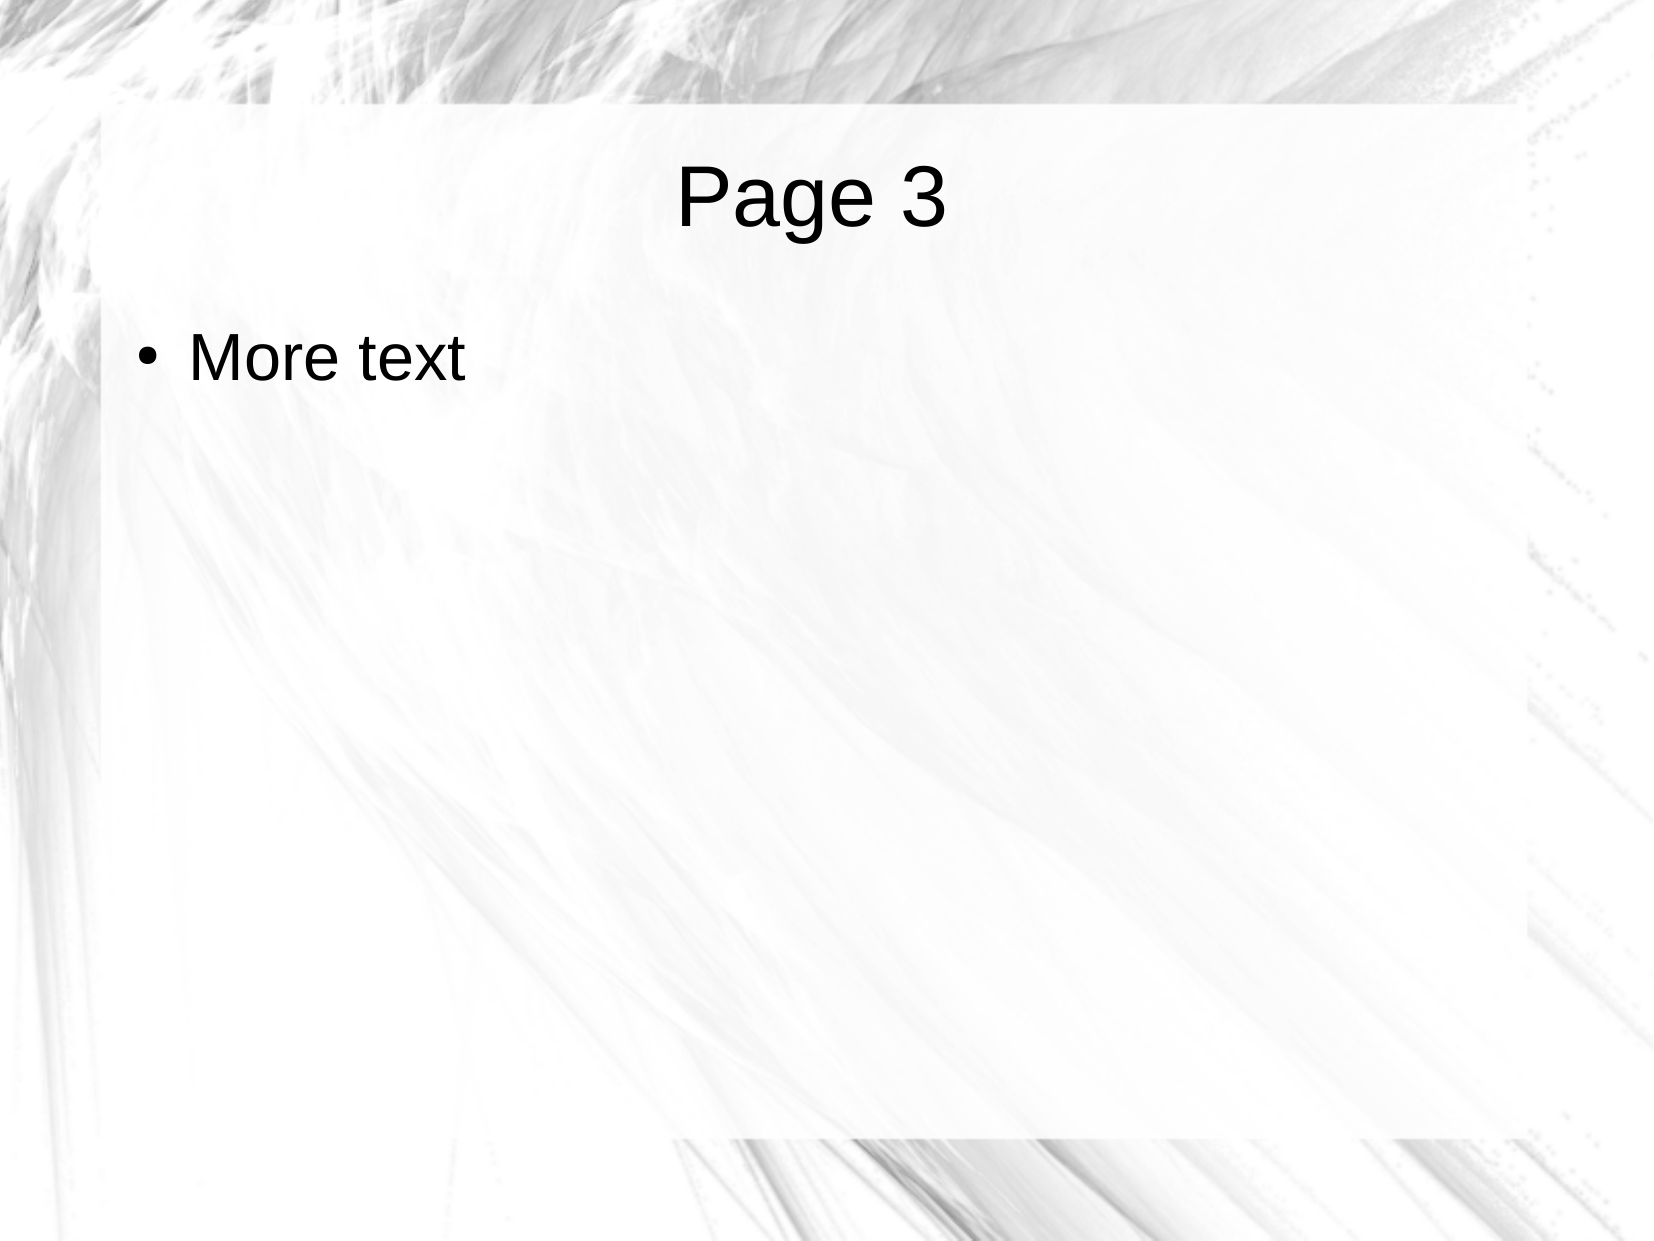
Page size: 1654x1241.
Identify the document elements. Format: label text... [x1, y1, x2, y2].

picture [0, 0, 1654, 1241]
title Page 3 [118, 112, 1506, 281]
list More text [118, 319, 1571, 945]
